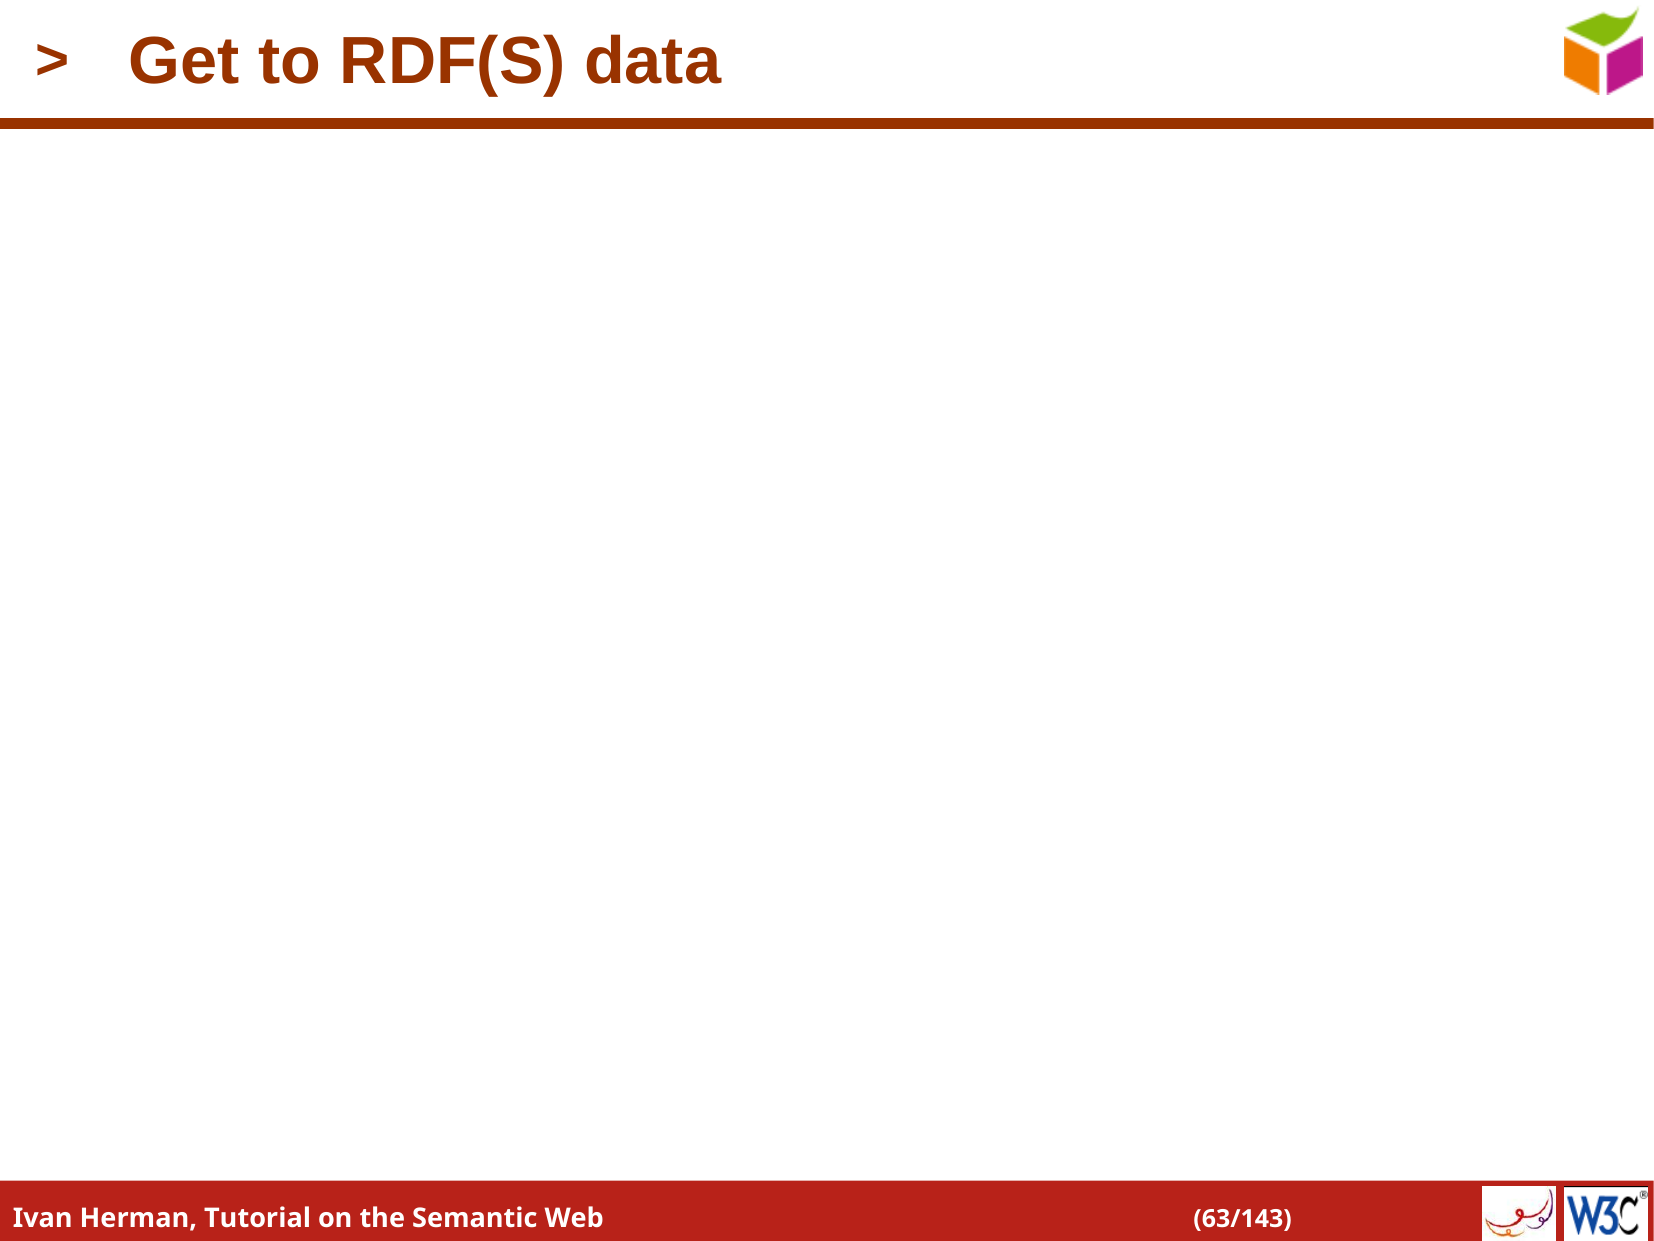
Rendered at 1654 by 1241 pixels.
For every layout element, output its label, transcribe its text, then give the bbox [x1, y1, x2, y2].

title Get to RDF(S) data [93, 0, 1493, 119]
picture [1564, 1186, 1648, 1241]
picture [1482, 1186, 1556, 1241]
picture [1564, 5, 1643, 95]
